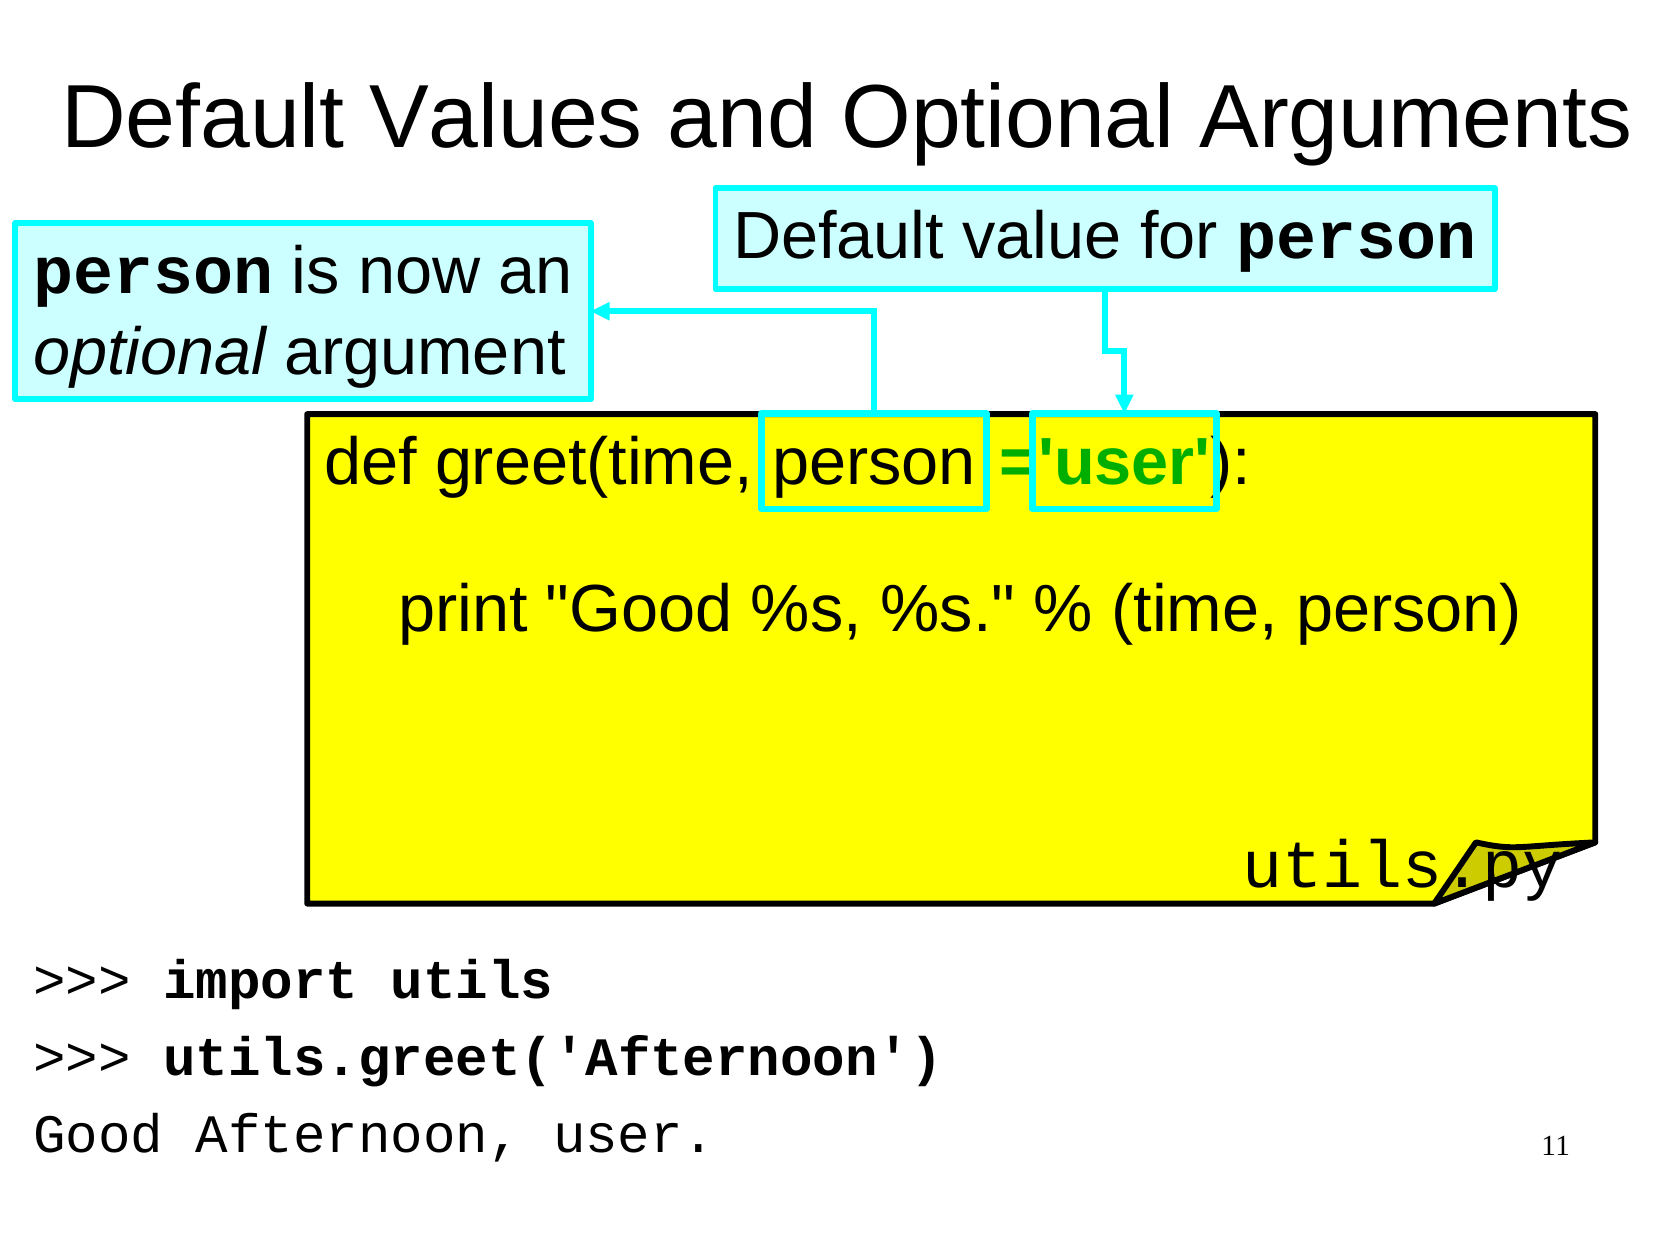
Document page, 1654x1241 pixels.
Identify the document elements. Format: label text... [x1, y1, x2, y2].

text_box Default Values and Optional Arguments [46, 59, 1648, 174]
text_box person [761, 413, 987, 509]
text_box Default value for person [715, 187, 1495, 290]
text_box def greet(time, [306, 413, 758, 509]
text_box utils.py [1228, 825, 1578, 916]
list Good Afternoon, user. [0, 1099, 1608, 1173]
text_box print "Good %s, %s." % (time, person) [306, 561, 1542, 657]
text_box [307, 414, 1596, 904]
text_box ): [1220, 413, 1270, 509]
text_box = [988, 413, 1029, 509]
text_box person is now an optional argument [15, 223, 591, 400]
list >>> utils.greet('Afternoon') [0, 1022, 958, 1099]
text_box 'user' [1032, 413, 1217, 509]
list >>> import utils [0, 945, 650, 1022]
